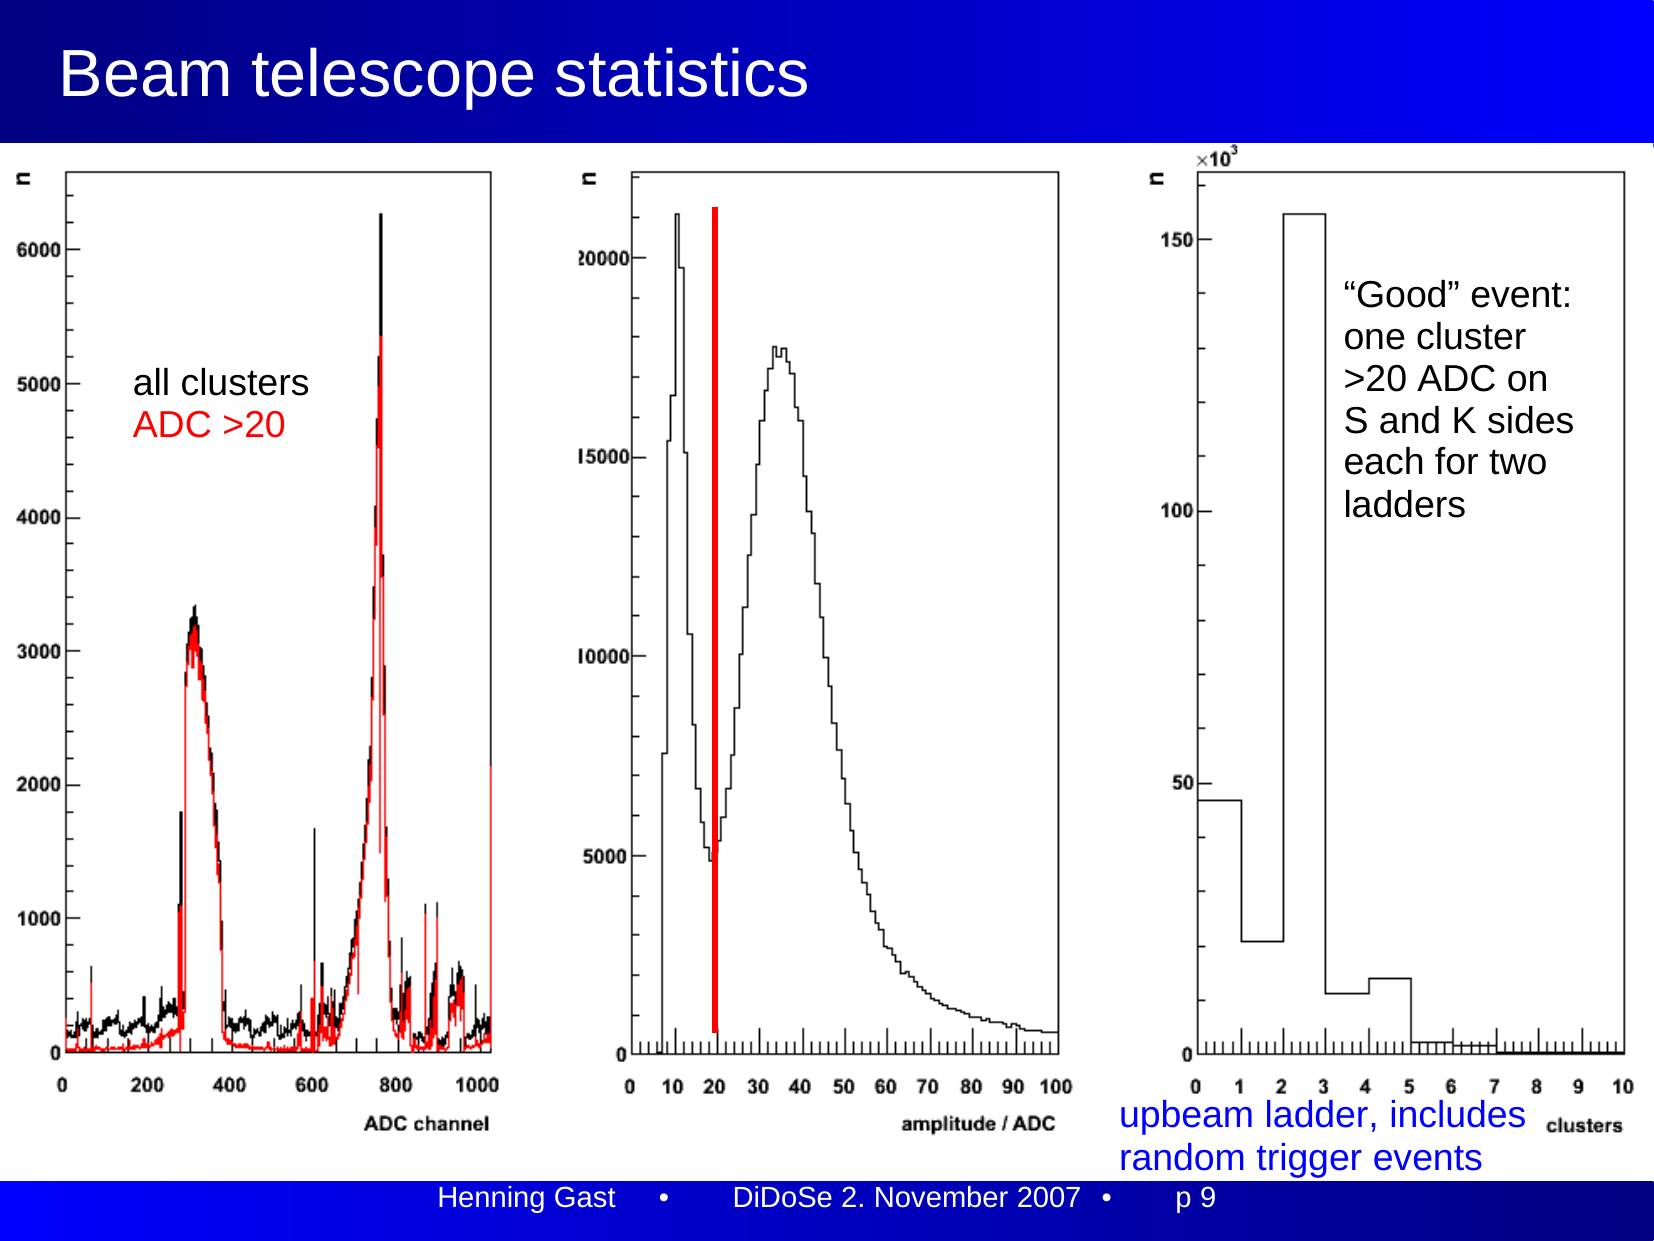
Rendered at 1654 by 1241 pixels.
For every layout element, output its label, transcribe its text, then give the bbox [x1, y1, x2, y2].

text_box “Good” event: one cluster >20 ADC on S and K sides each for two ladders [1328, 265, 1595, 533]
text_box upbeam ladder, includes random trigger events [1104, 1086, 1577, 1186]
text_box all clusters ADC >20 [118, 354, 325, 454]
title Beam telescope statistics [0, 0, 1654, 143]
picture [0, 143, 1654, 1146]
